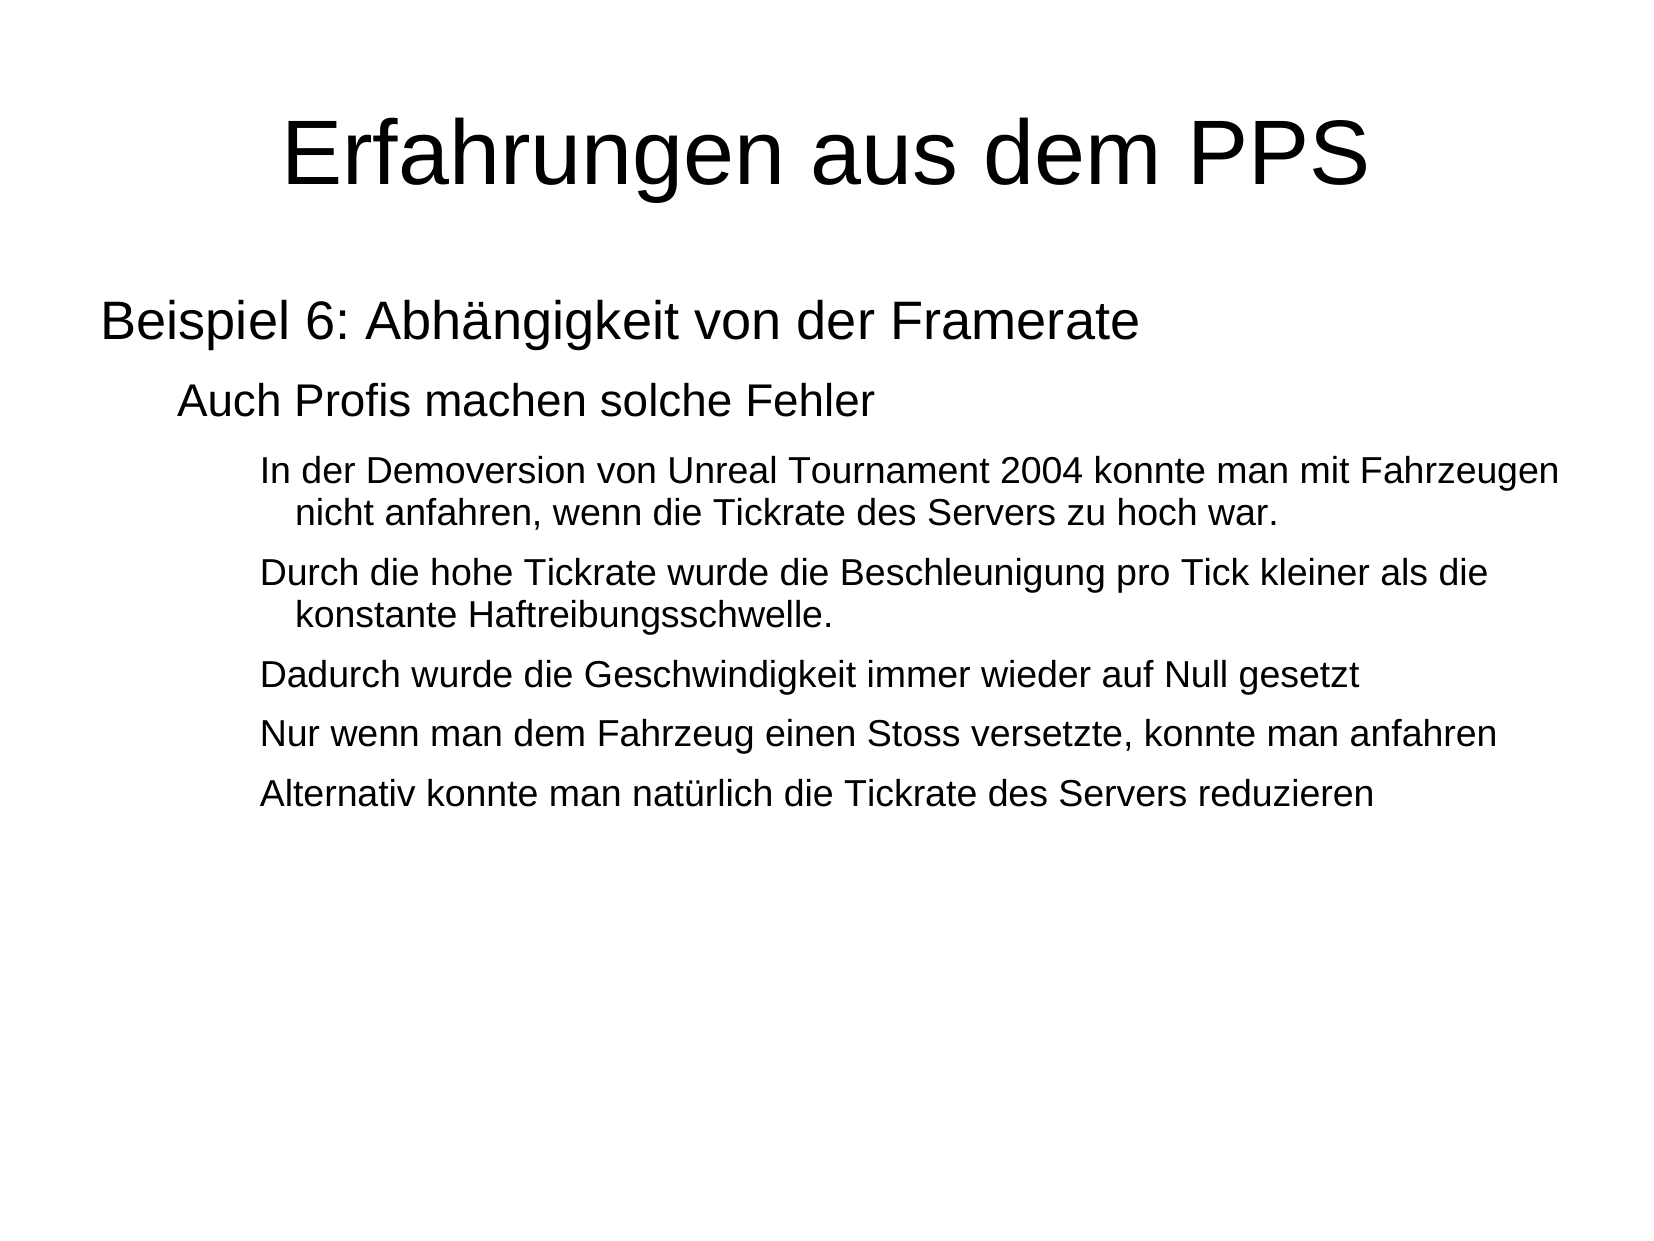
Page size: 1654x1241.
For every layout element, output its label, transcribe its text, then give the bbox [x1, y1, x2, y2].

title Erfahrungen aus dem PPS [82, 56, 1571, 250]
list Beispiel 6: Abhängigkeit von der Framerate Auch Profis machen solche Fehler In der Demoversion von Unreal Tournament 2004 konnte man mit Fahrzeugen nicht anfahren, wenn die Tickrate des Servers zu hoch war. Durch die hohe Tickrate wurde die Beschleunigung pro Tick kleiner als die konstante Haftreibungsschwelle. Dadurch wurde die Geschwindigkeit immer wieder auf Null gesetzt Nur wenn man dem Fahrzeug einen Stoss versetzte, konnte man anfahren Alternativ konnte man natürlich die Tickrate des Servers reduzieren [82, 290, 1571, 1094]
